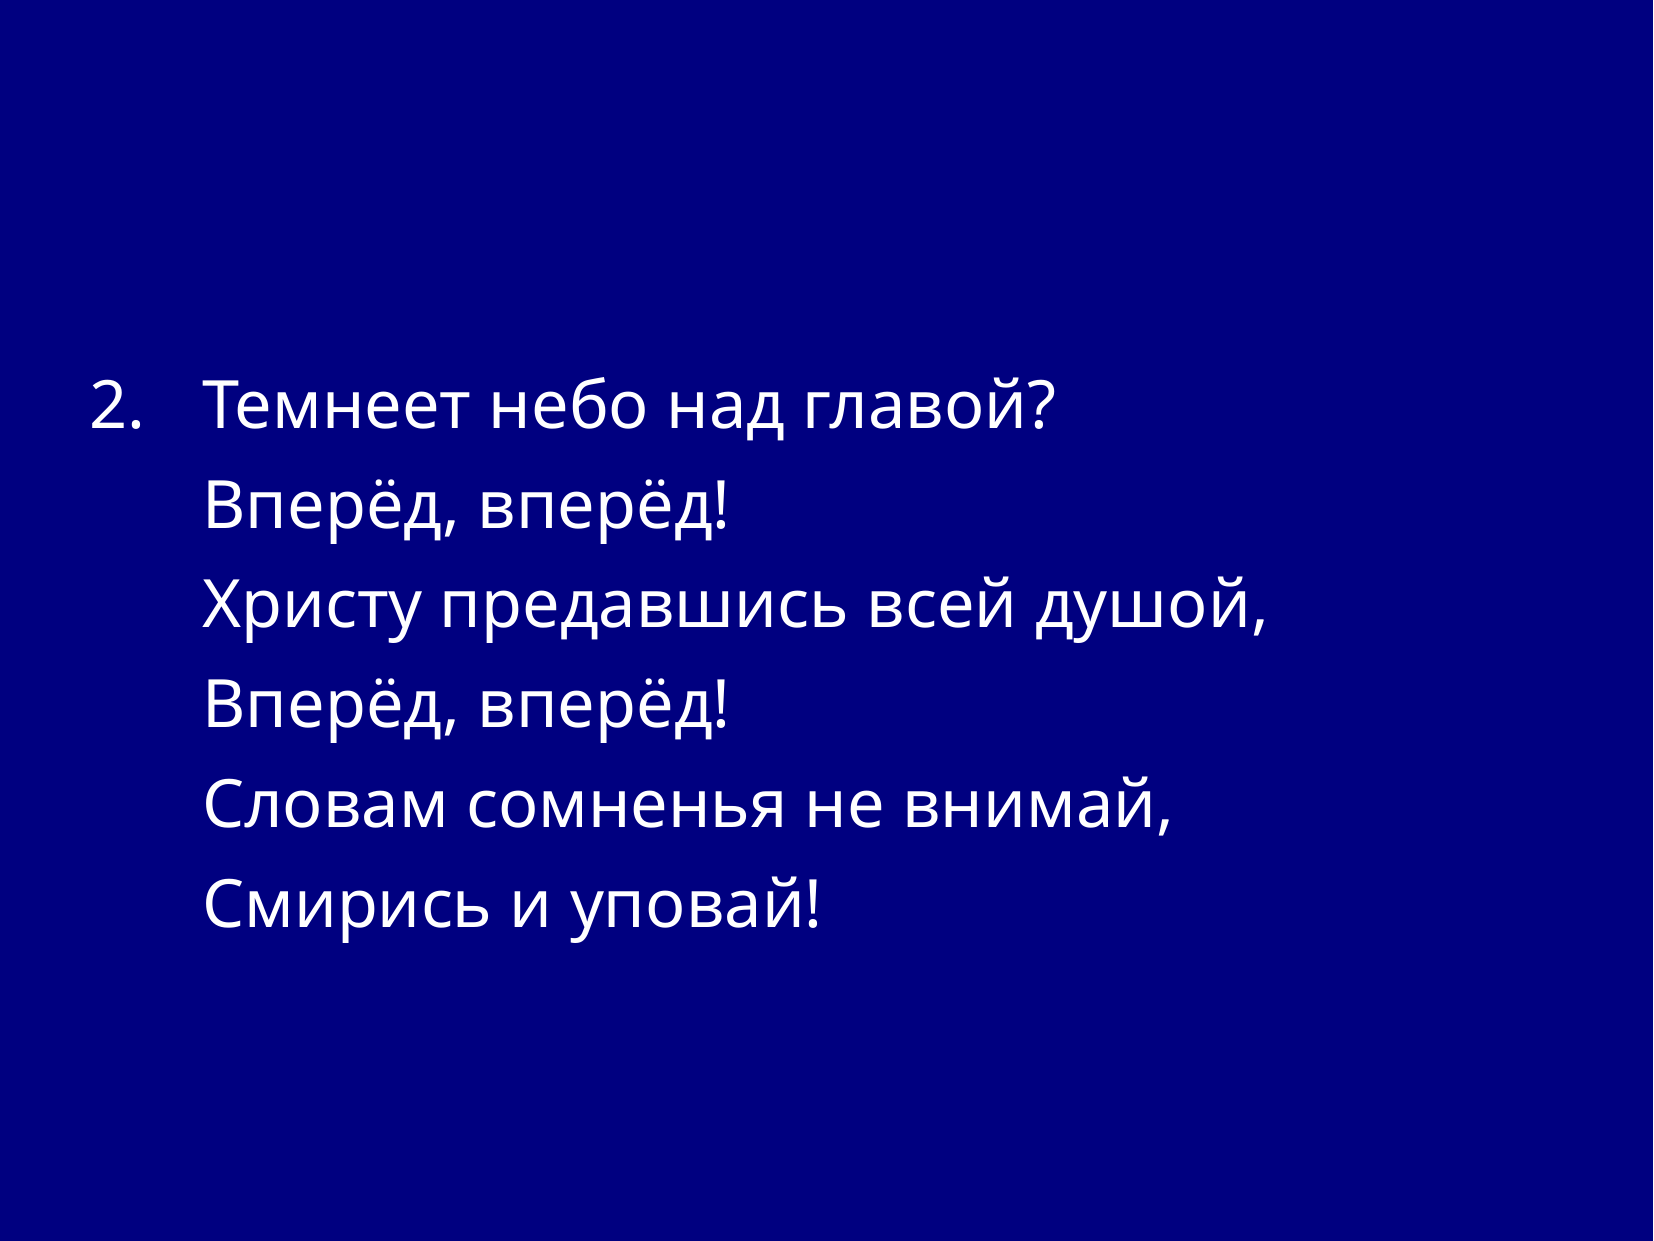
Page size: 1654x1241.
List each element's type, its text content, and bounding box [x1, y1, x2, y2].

text_box 2. Темнеет небо над главой? Вперёд, вперёд! Христу предавшись всей душой, Вперёд, вперёд! Словам сомненья не внимай, Смирись и уповай! [75, 150, 1576, 1163]
